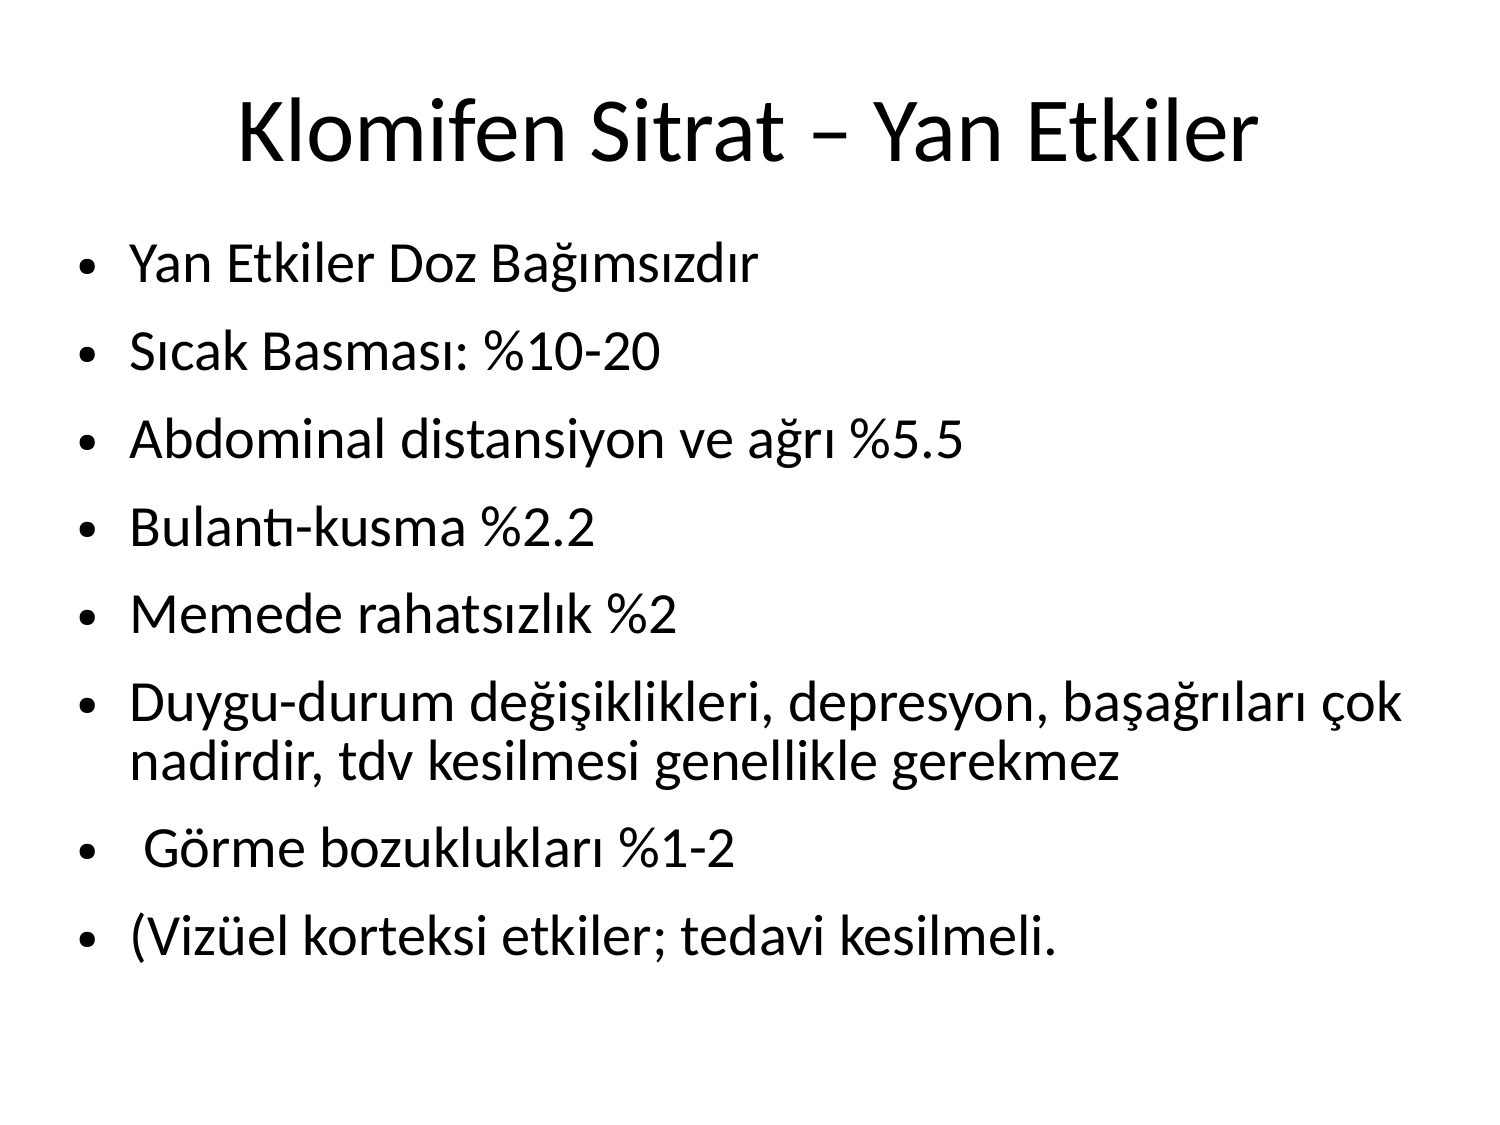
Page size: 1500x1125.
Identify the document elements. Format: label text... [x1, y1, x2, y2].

title Klomifen Sitrat – Yan Etkiler [75, 45, 1425, 233]
list Yan Etkiler Doz Bağımsızdır Sıcak Basması: %10-20 Abdominal distansiyon ve ağrı %5.5 Bulantı-kusma %2.2 Memede rahatsızlık %2 Duygu-durum değişiklikleri, depresyon, başağrıları çok nadirdir, tdv kesilmesi genellikle gerekmez Görme bozuklukları %1-2 (Vizüel korteksi etkiler; tedavi kesilmeli. [59, 238, 1426, 1125]
